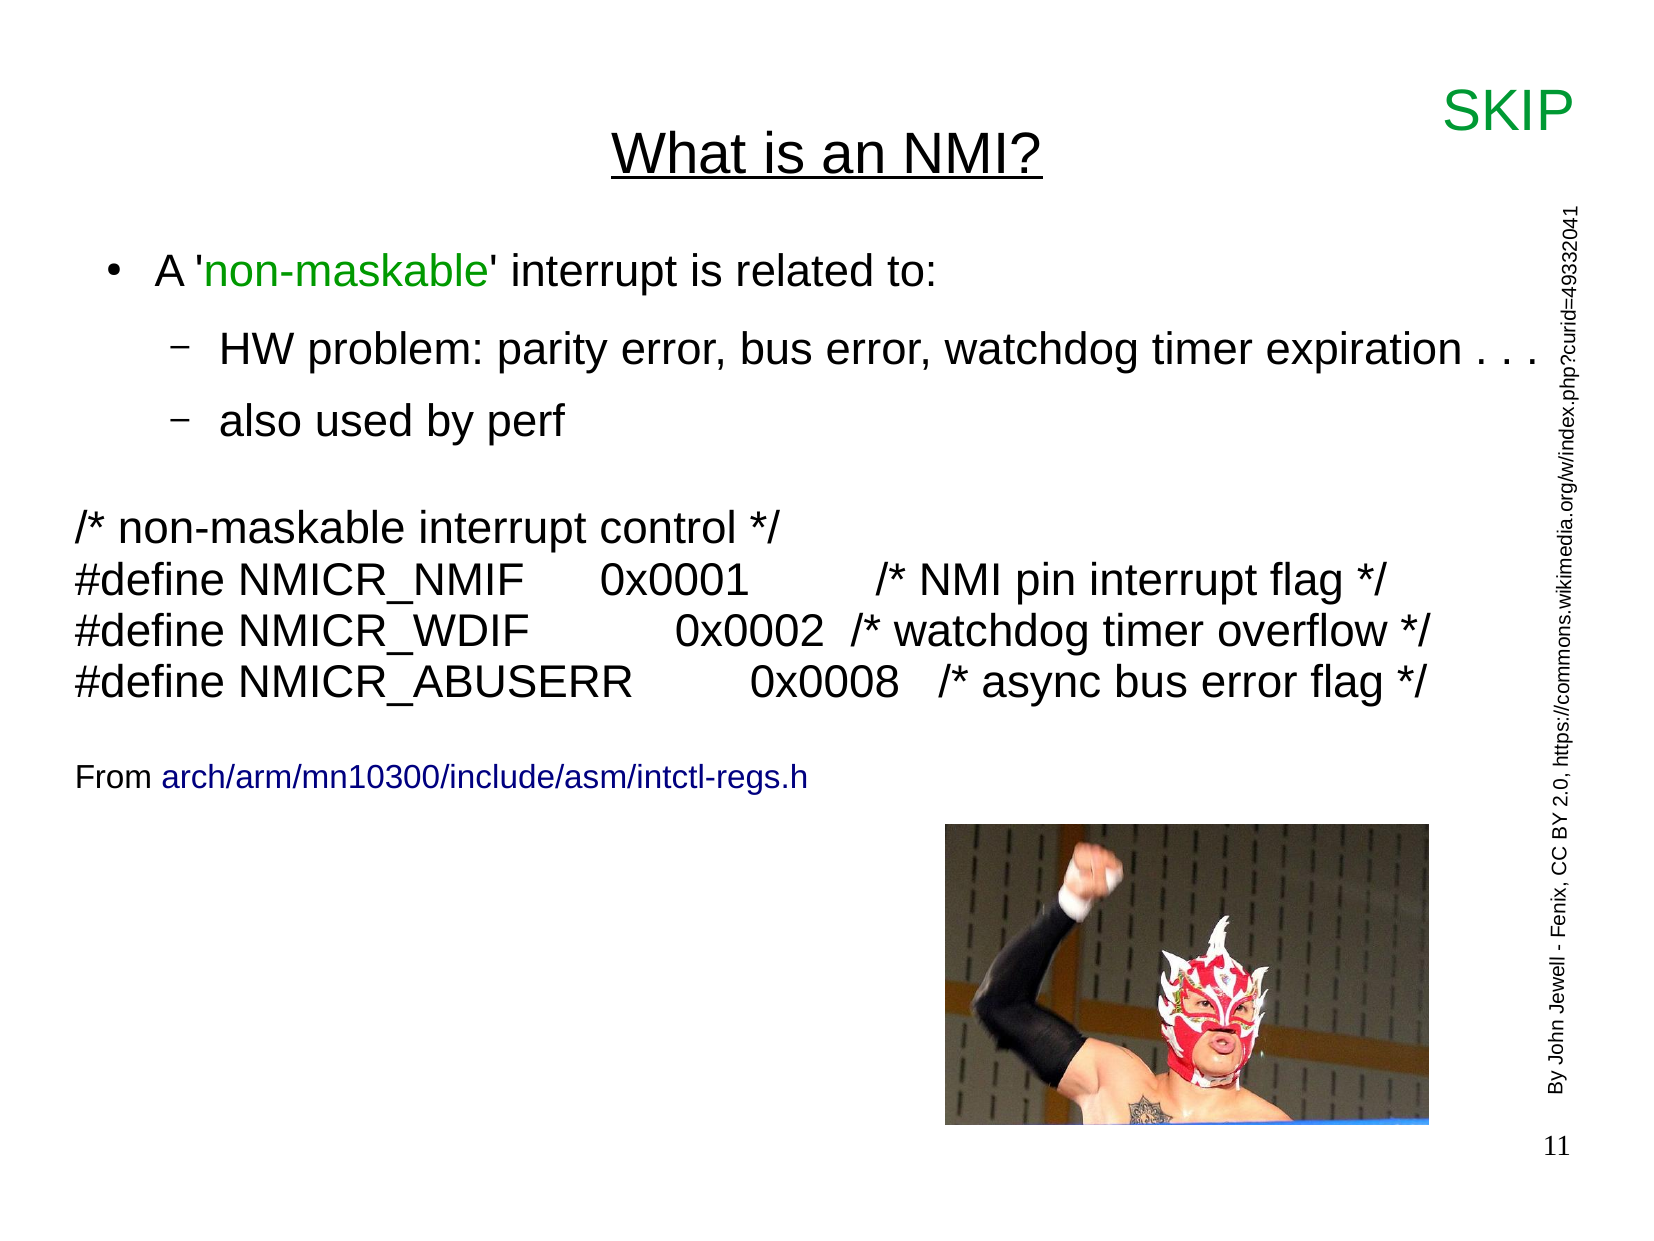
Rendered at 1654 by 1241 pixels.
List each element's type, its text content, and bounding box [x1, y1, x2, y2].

text_box SKIP [1427, 70, 1591, 151]
list A 'non-maskable' interrupt is related to: HW problem: parity error, bus error, watchdog timer expiration . . . also used by perf [90, 245, 1550, 451]
text_box By John Jewell - Fenix, CC BY 2.0, https://commons.wikimedia.org/w/index.php?curid=49332041 [1535, 190, 1591, 1111]
picture [945, 824, 1429, 1126]
title What is an NMI? [82, 49, 1571, 257]
text_box /* non-maskable interrupt control */ #define NMICR_NMIF 0x0001 /* NMI pin interrupt flag */ #define NMICR_WDIF 0x0002 /* watchdog timer overflow */ #define NMICR_ABUSERR 0x0008 /* async bus error flag */ From arch/arm/mn10300/include/asm/intctl-regs.h [60, 495, 1456, 1051]
